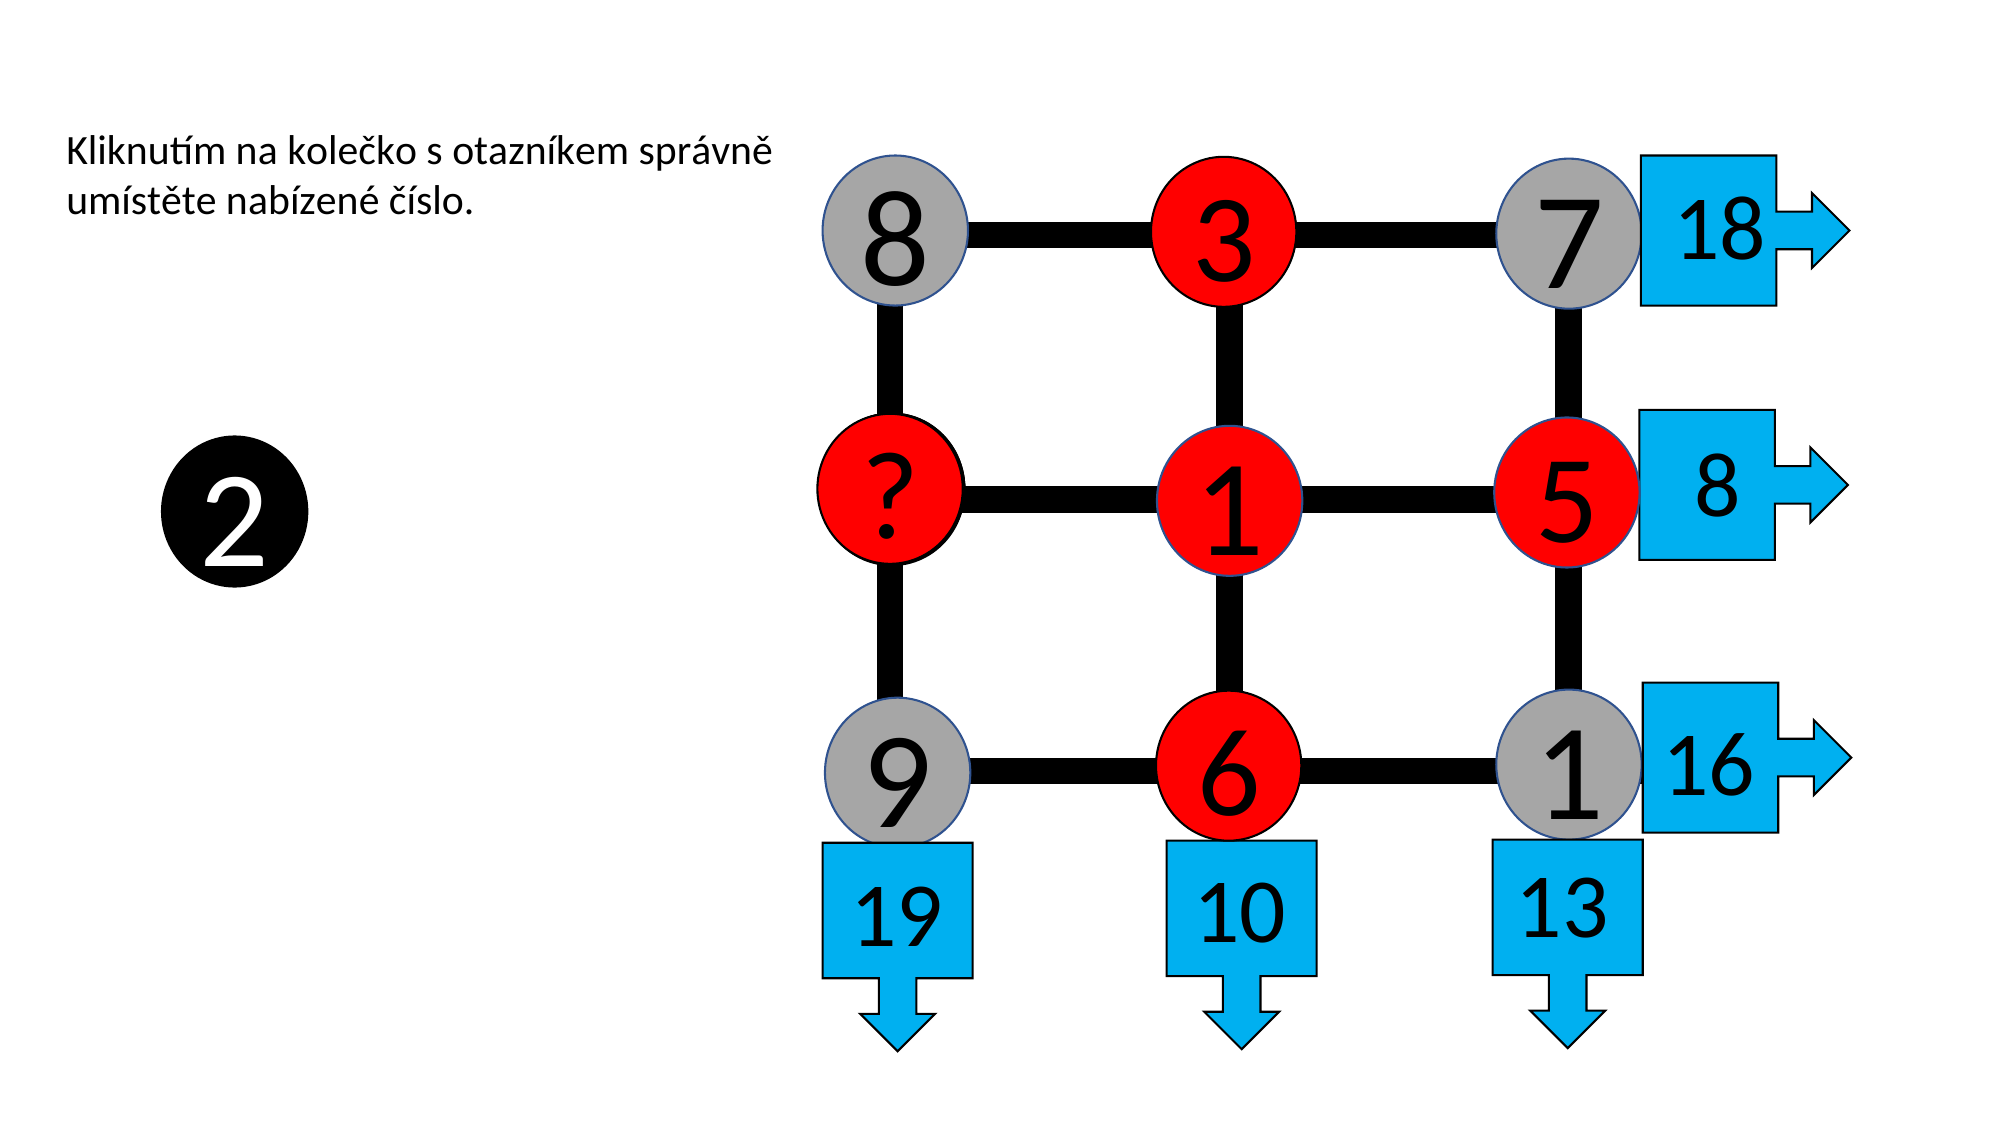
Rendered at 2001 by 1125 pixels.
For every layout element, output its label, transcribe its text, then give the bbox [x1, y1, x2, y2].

text_box [1640, 155, 1777, 306]
text_box [970, 759, 1158, 784]
text_box 16 [1647, 695, 1771, 822]
text_box 1 [1156, 425, 1303, 576]
text_box 7 [1496, 158, 1640, 309]
text_box [1492, 839, 1643, 1049]
text_box [1640, 682, 1852, 833]
text_box [1216, 575, 1242, 691]
text_box [1639, 409, 1848, 560]
text_box 6 [1156, 690, 1302, 841]
text_box [1216, 305, 1242, 426]
text_box [1302, 487, 1496, 512]
text_box 8 [822, 155, 968, 306]
text_box [877, 304, 903, 414]
text_box 10 [1178, 842, 1302, 969]
text_box [822, 842, 973, 1052]
text_box [1556, 567, 1581, 690]
text_box [1166, 840, 1317, 1050]
text_box [877, 564, 903, 700]
text_box 19 [835, 847, 959, 974]
text_box [1556, 308, 1581, 418]
text_box [962, 487, 1158, 512]
text_box [967, 223, 1152, 248]
text_box 13 [1501, 837, 1624, 964]
text_box [1300, 759, 1498, 784]
text_box ? [817, 413, 963, 564]
text_box 1 [1496, 689, 1642, 837]
text_box 18 [1658, 160, 1781, 286]
text_box 3 [1150, 156, 1297, 307]
text_box [1781, 192, 1850, 268]
text_box 5 [1494, 417, 1640, 568]
text_box Kliknutím na kolečko s otazníkem správně umístěte nabízené číslo. [51, 114, 789, 231]
text_box 9 [824, 697, 971, 842]
text_box 2 [161, 436, 308, 587]
text_box 8 [1679, 417, 1757, 543]
text_box [1295, 223, 1497, 248]
